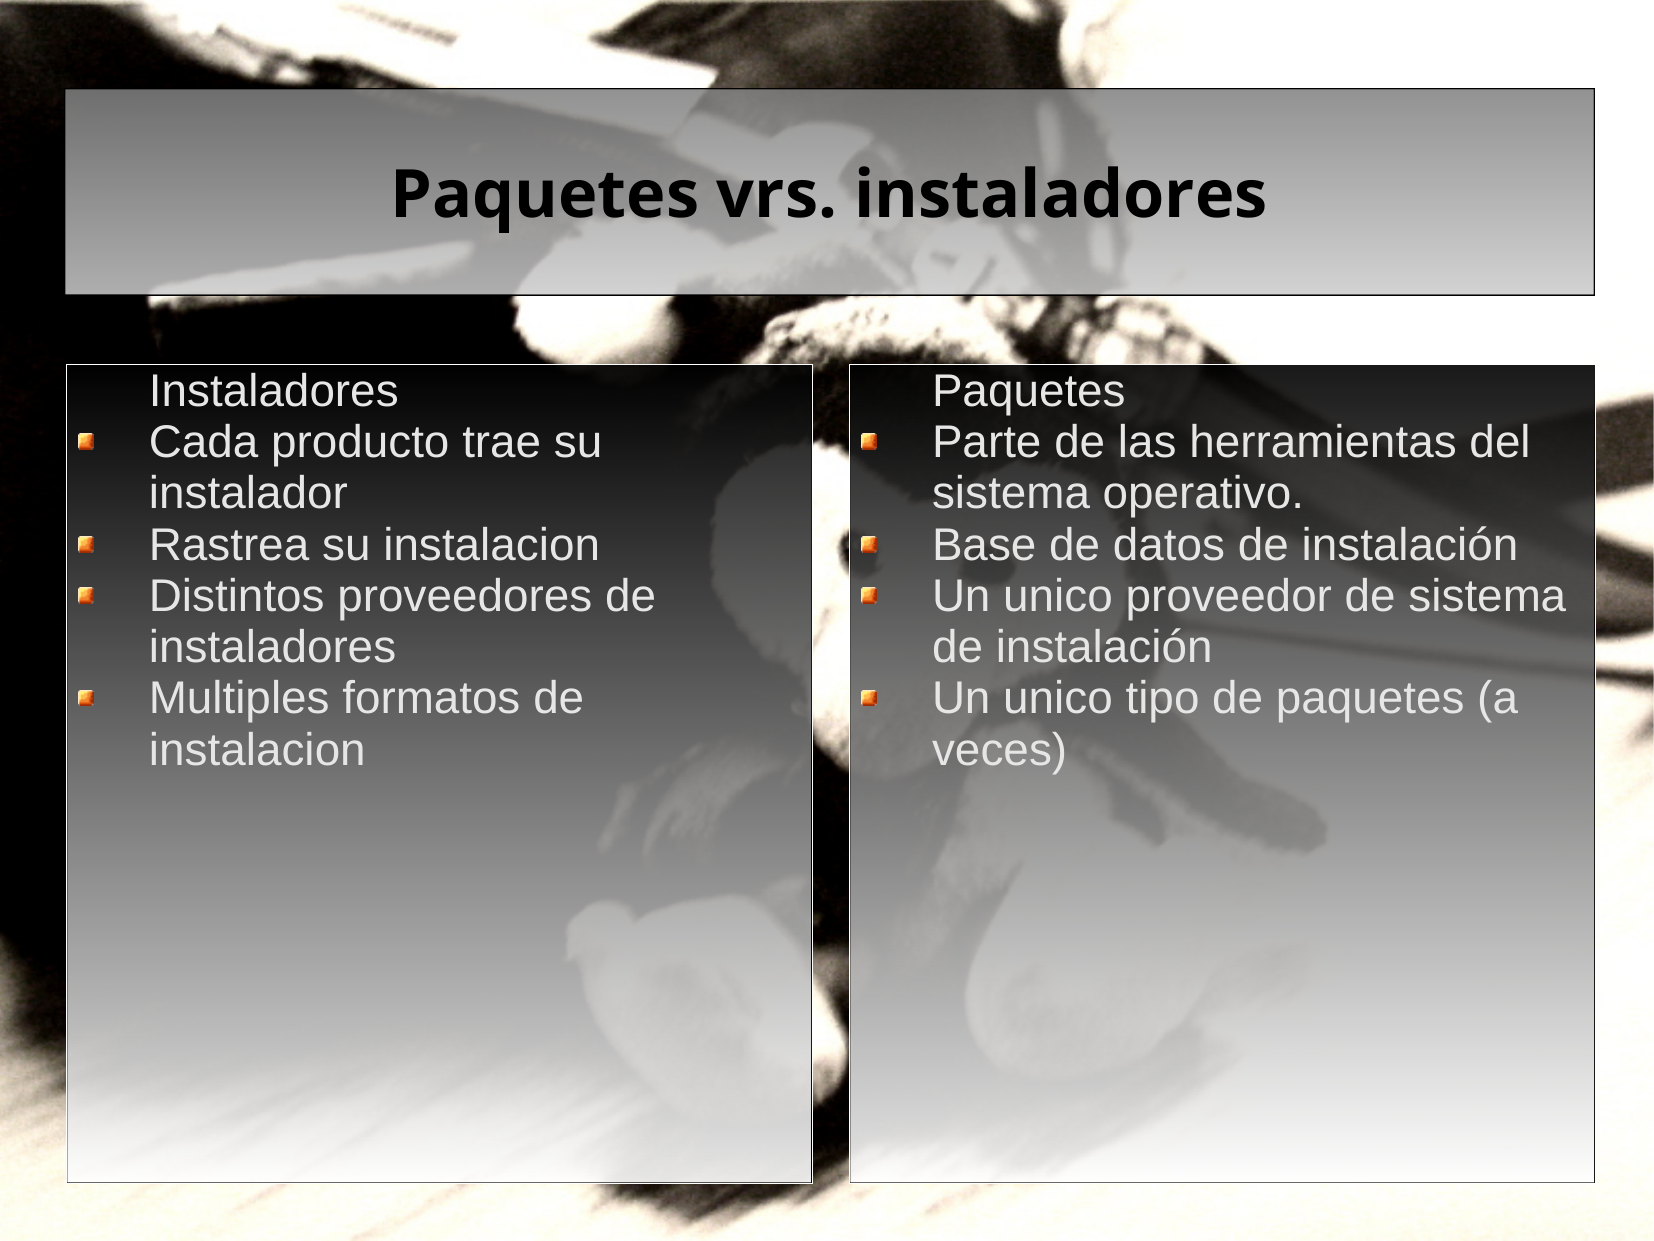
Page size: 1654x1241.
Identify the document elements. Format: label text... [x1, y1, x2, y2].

picture [0, 0, 1654, 1241]
chart [843, 342, 1507, 1052]
list Instaladores Cada producto trae su instalador Rastrea su instalacion Distintos proveedores de instaladores Multiples formatos de instalacion [66, 364, 813, 1184]
list Paquetes Parte de las herramientas del sistema operativo. Base de datos de instalación Un unico proveedor de sistema de instalación Un unico tipo de paquetes (a veces) [849, 364, 1596, 1184]
title Paquetes vrs. instaladores [64, 88, 1595, 296]
